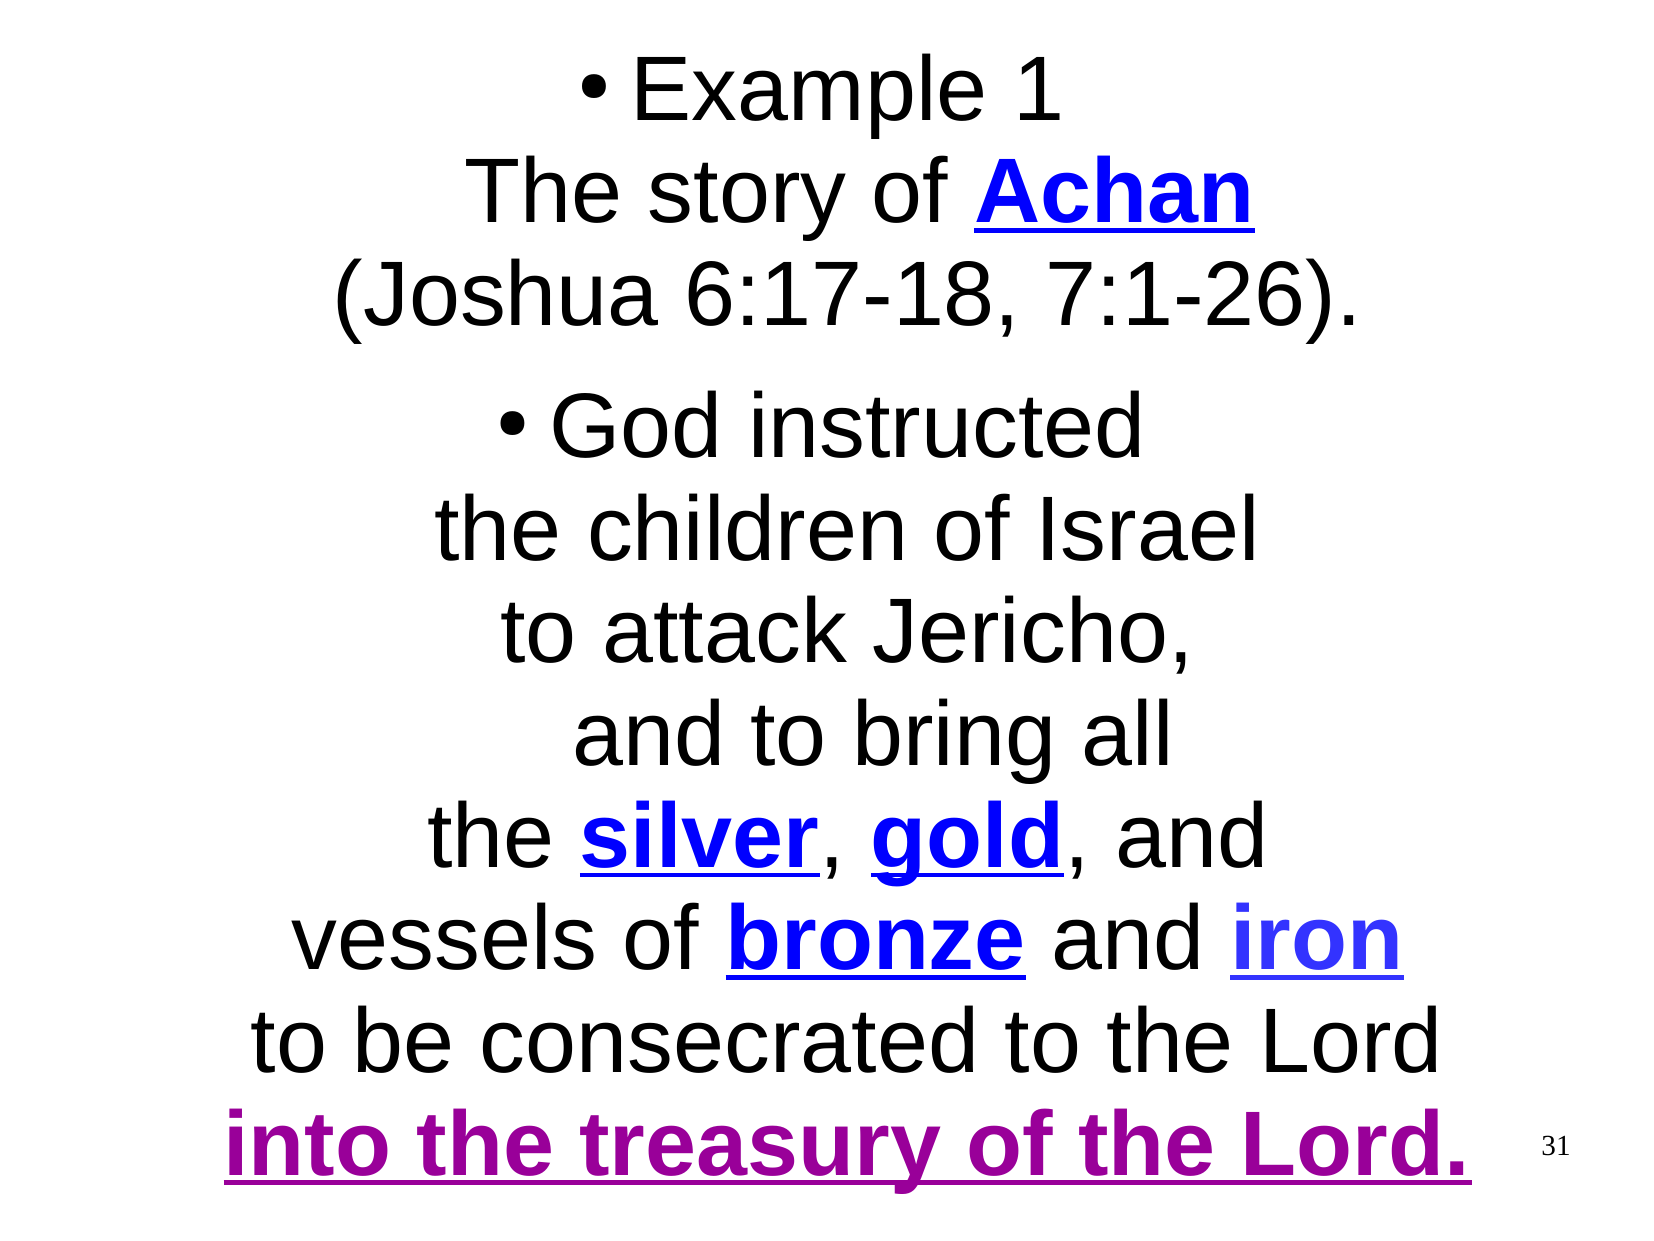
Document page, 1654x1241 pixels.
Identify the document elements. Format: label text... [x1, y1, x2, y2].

list Example 1 The story of Achan (Joshua 6:17-18, 7:1-26). God instructed the children of Israel to attack Jericho, and to bring all the silver, gold, and vessels of bronze and iron to be consecrated to the Lord into the treasury of the Lord. [37, 37, 1613, 1238]
